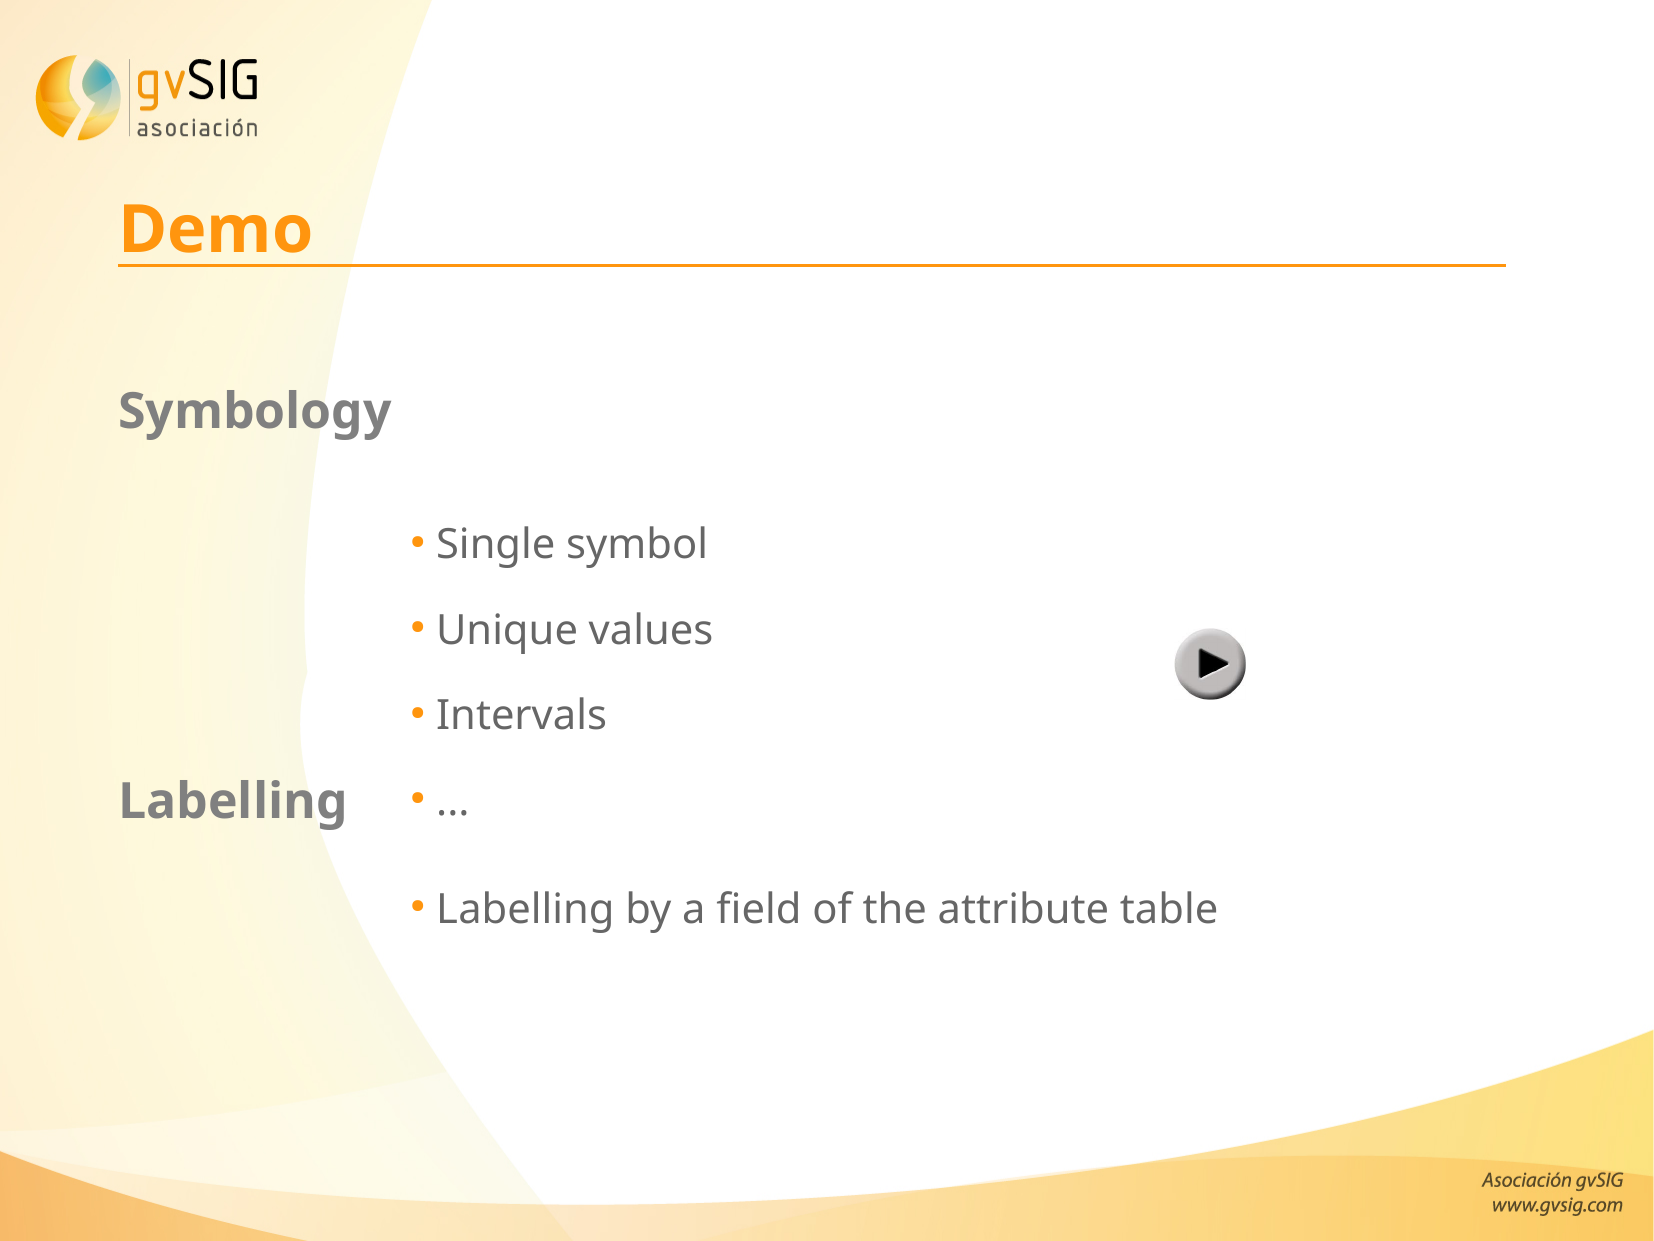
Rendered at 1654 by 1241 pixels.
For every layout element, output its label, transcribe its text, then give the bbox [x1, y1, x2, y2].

title Demo [118, 177, 1607, 276]
text_box Labelling by a field of the attribute table [395, 843, 1445, 907]
title Symbology [118, 364, 884, 454]
title Labelling [118, 754, 901, 844]
text_box Single symbol Unique values Intervals ... [395, 478, 856, 754]
picture [0, 0, 1654, 1241]
